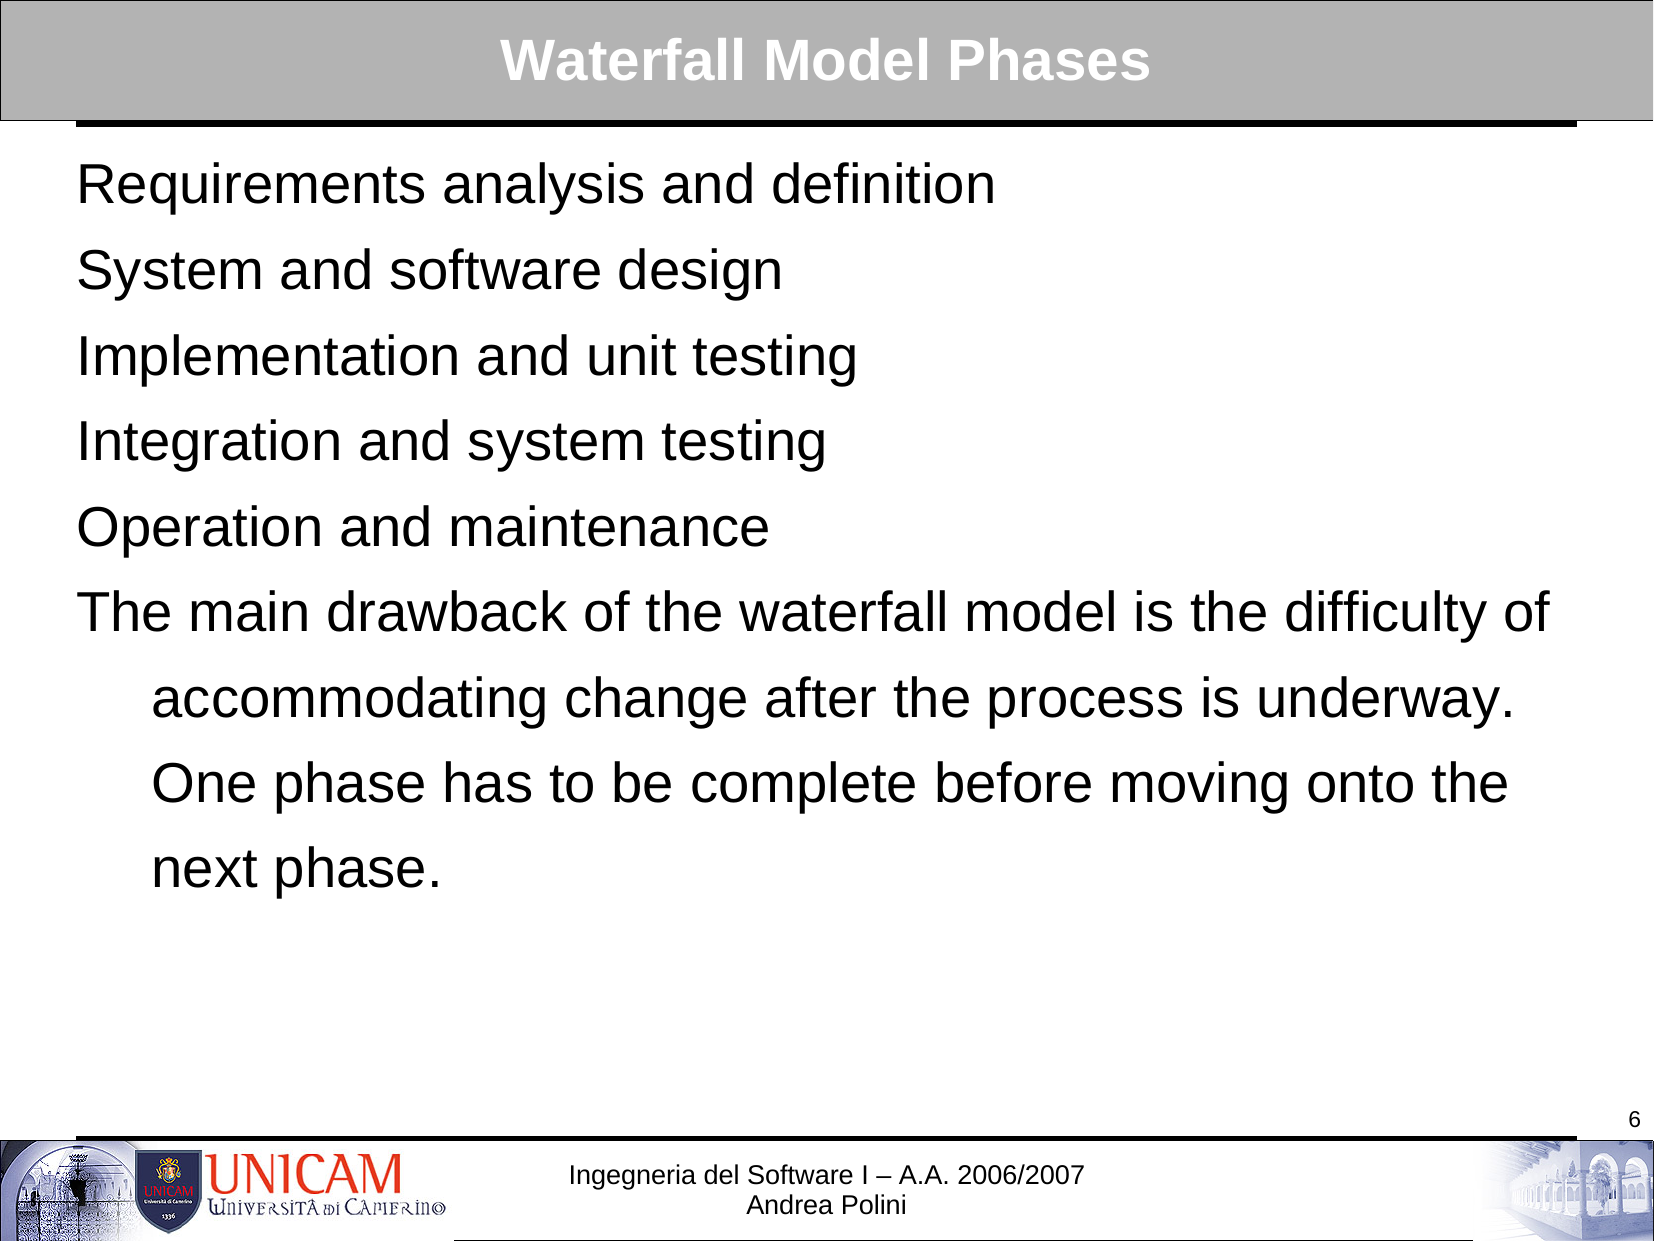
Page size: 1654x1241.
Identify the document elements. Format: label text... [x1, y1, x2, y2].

picture [0, 1141, 454, 1241]
list Requirements analysis and definition System and software design Implementation and unit testing Integration and system testing Operation and maintenance The main drawback of the waterfall model is the difficulty of accommodating change after the process is underway. One phase has to be complete before moving onto the next phase. [76, 152, 1577, 1110]
title Waterfall Model Phases [0, 0, 1653, 121]
picture [1473, 1141, 1654, 1241]
